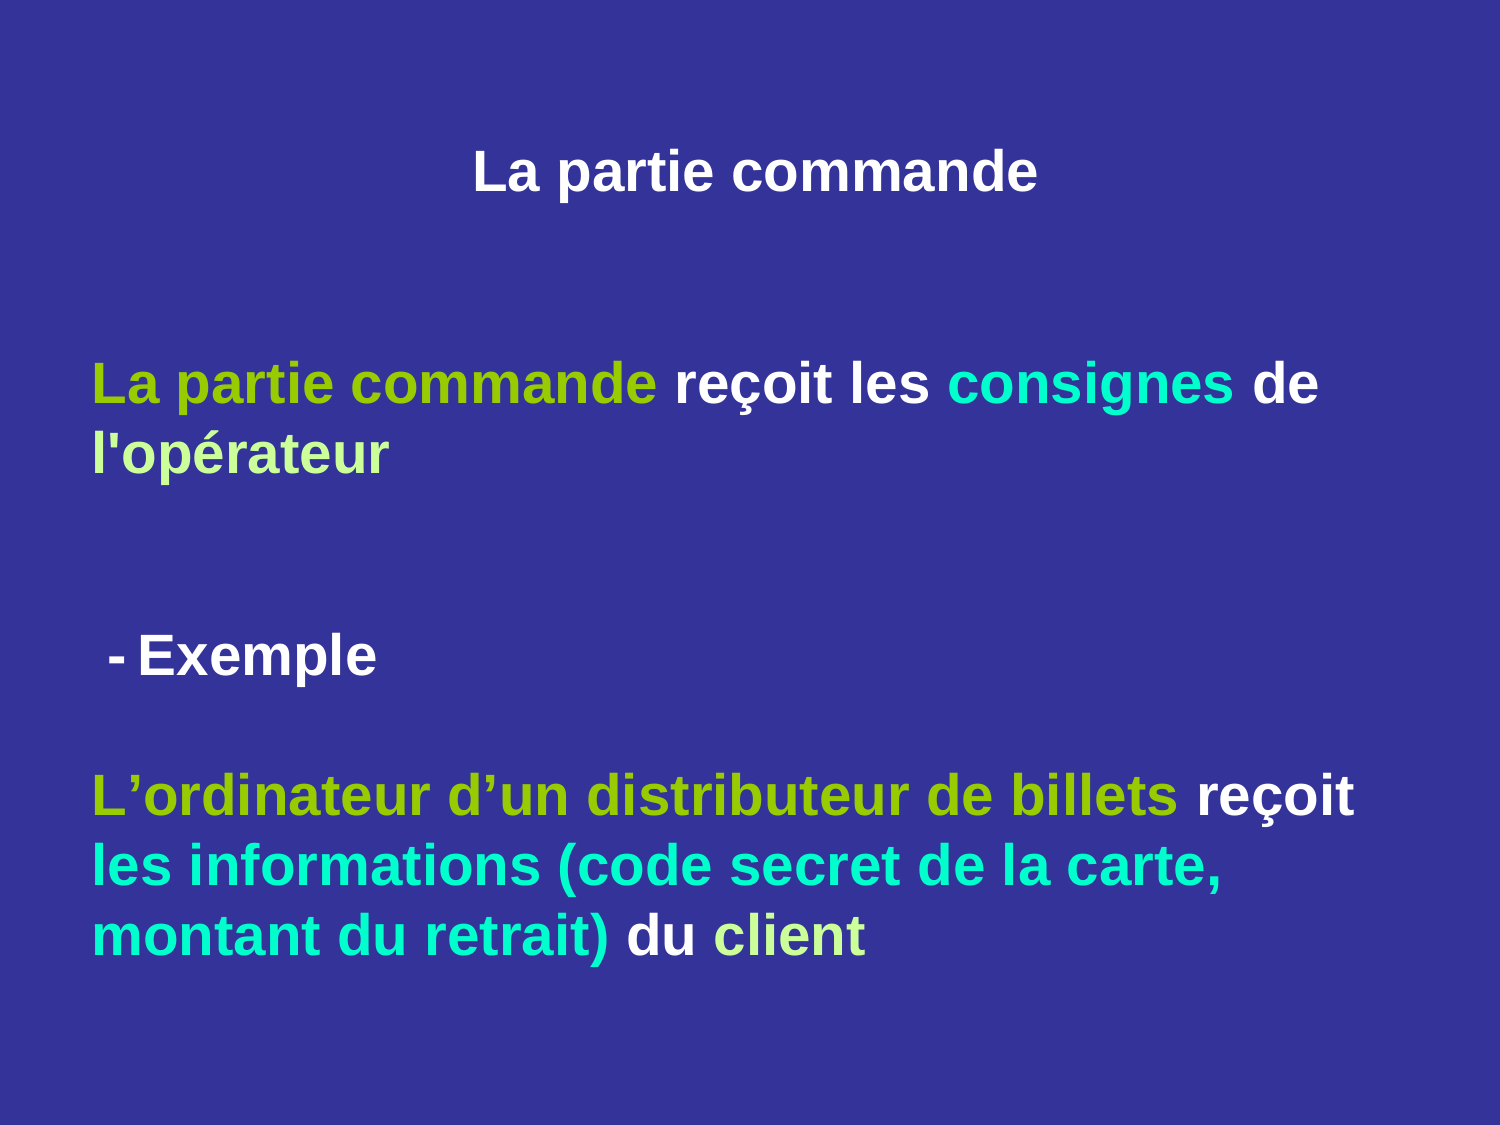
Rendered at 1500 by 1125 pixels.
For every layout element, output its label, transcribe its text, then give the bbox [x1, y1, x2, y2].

text_box - Exemple L’ordinateur d’un distributeur de billets reçoit les informations (code secret de la carte, montant du retrait) du client [76, 609, 1424, 976]
text_box La partie commande reçoit les consignes de l'opérateur [76, 337, 1388, 494]
text_box La partie commande [372, 125, 1140, 211]
